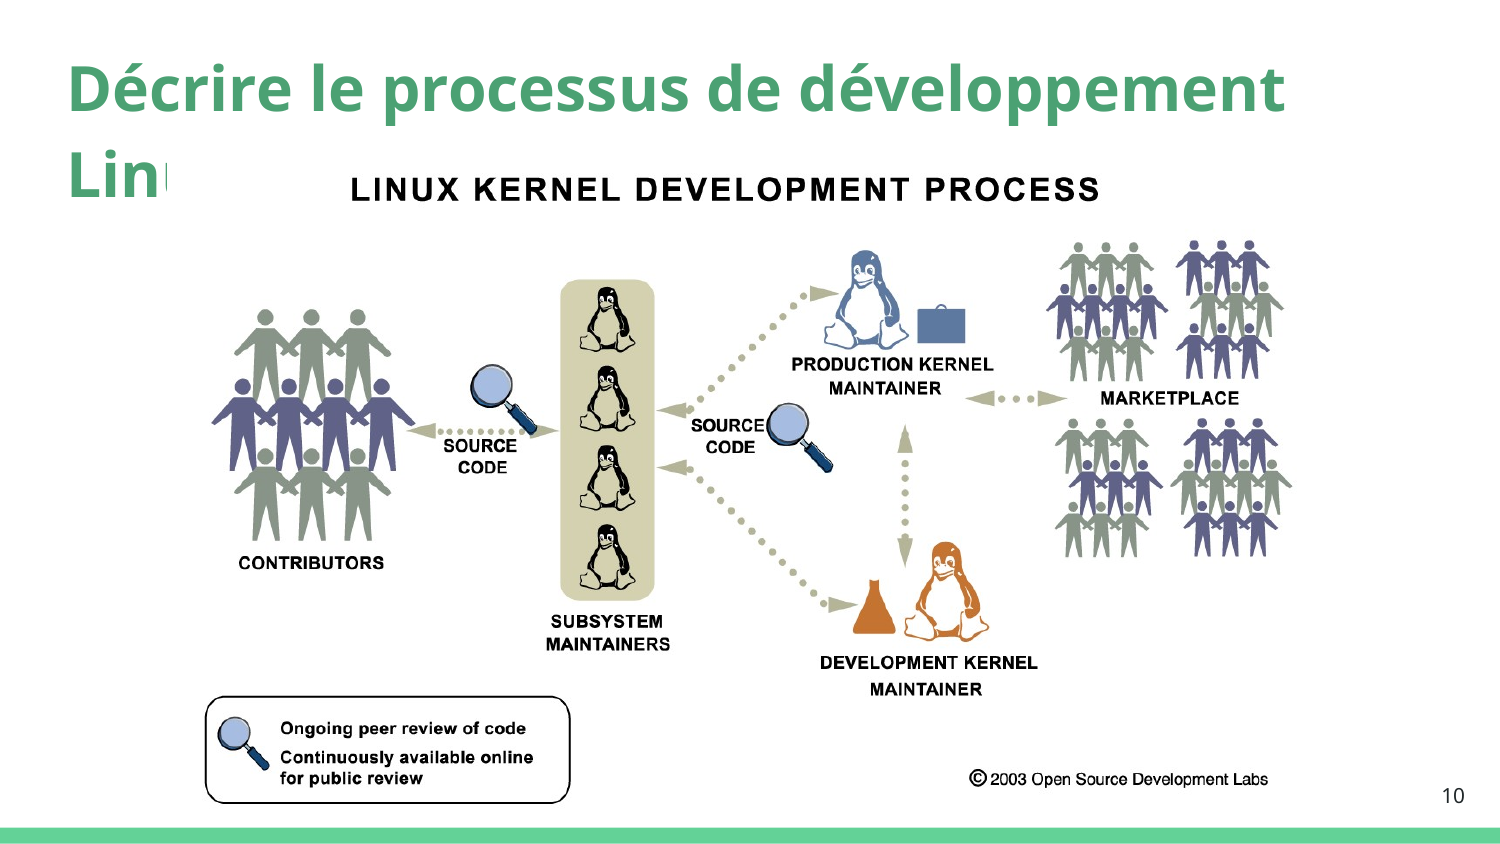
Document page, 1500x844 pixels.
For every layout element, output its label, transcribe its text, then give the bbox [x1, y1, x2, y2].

picture [167, 131, 1333, 815]
text_box <numéro> [1389, 764, 1480, 830]
title Décrire le processus de développement Linux [51, 23, 1449, 117]
